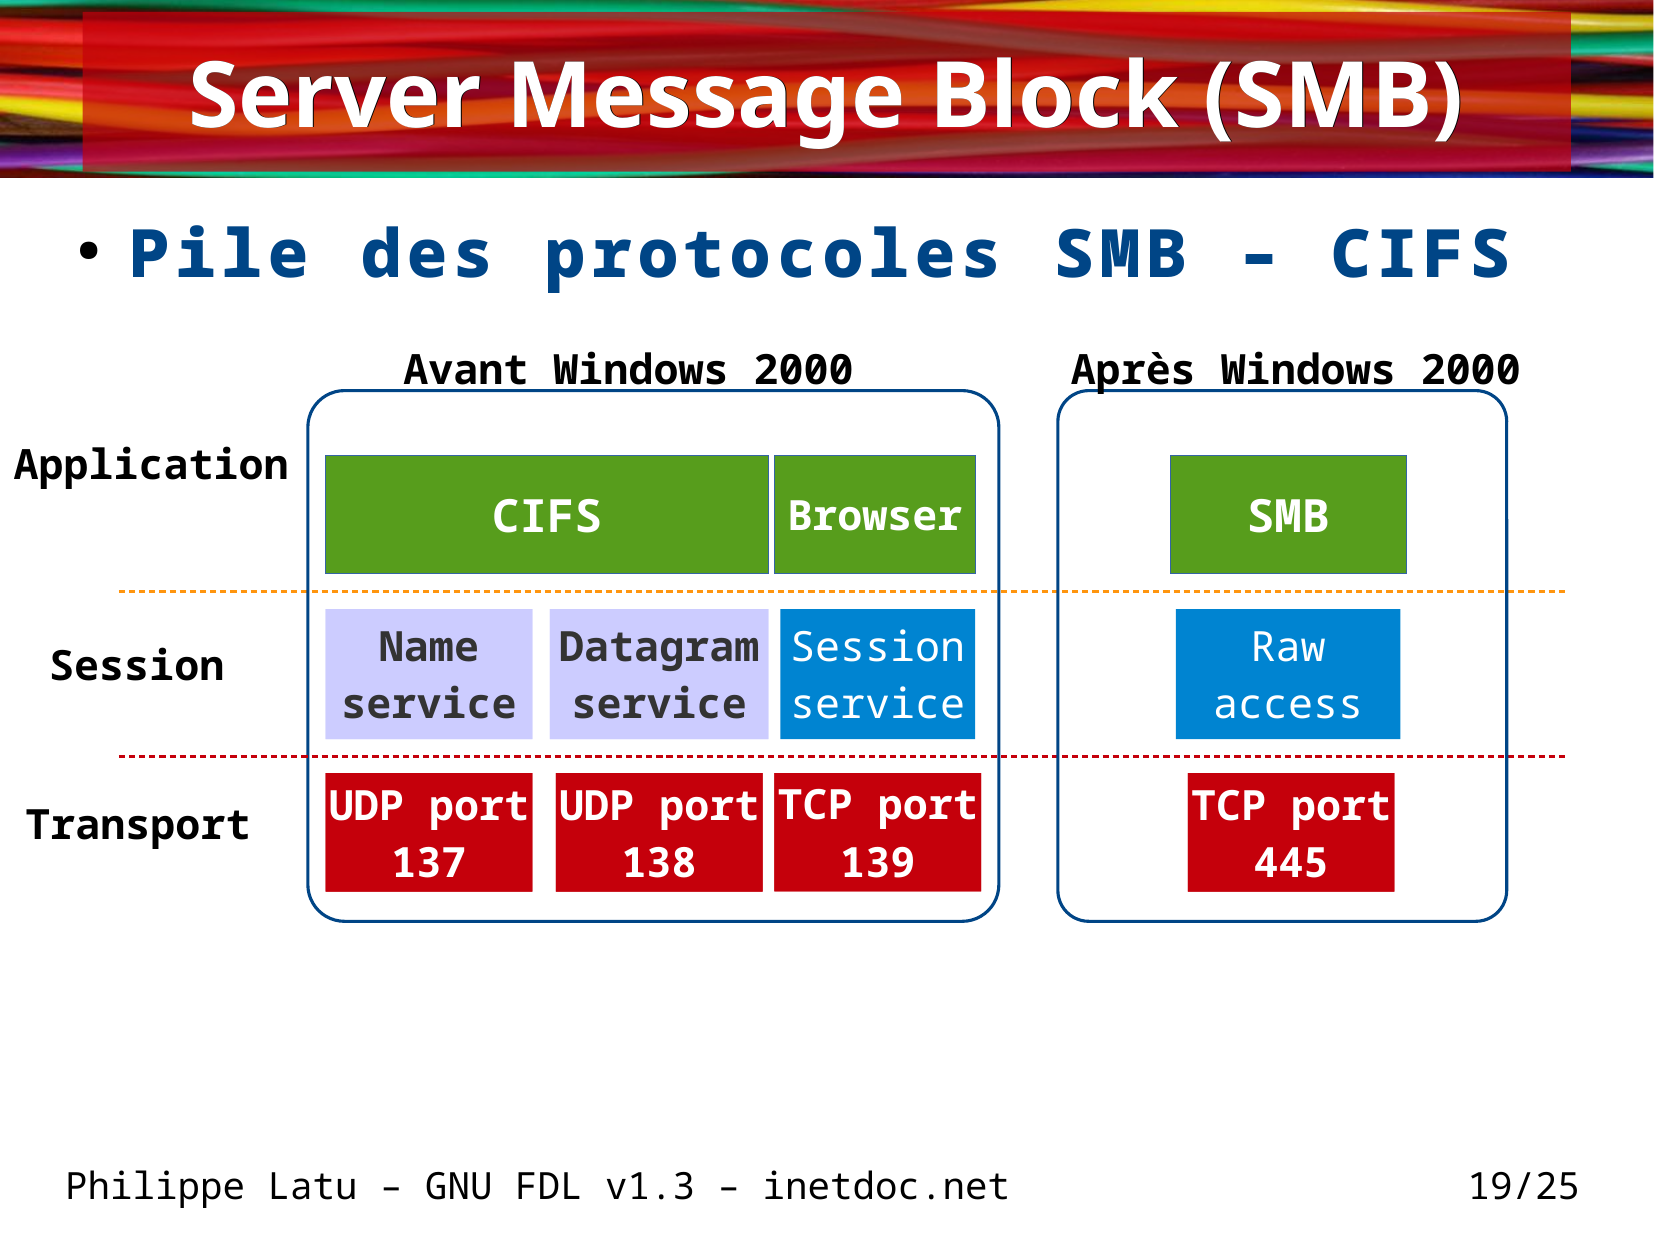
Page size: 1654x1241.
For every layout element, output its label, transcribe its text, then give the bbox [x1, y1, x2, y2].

text_box Transport [19, 789, 257, 858]
text_box Avant Windows 2000 [397, 335, 860, 403]
text_box Name service [325, 609, 533, 740]
text_box Après Windows 2000 [1064, 335, 1527, 403]
text_box Application [7, 429, 295, 497]
text_box TCP port 445 [1187, 773, 1395, 892]
text_box Datagram service [549, 609, 769, 740]
picture [0, 0, 1654, 178]
text_box Philippe Latu – GNU FDL v1.3 – inetdoc.net <numéro>/25 [59, 1133, 1595, 1237]
list Pile des protocoles SMB – CIFS [59, 206, 1571, 1098]
text_box UDP port 137 [325, 773, 533, 892]
text_box Raw access [1175, 609, 1401, 740]
text_box Browser [774, 455, 976, 574]
text_box UDP port 138 [555, 773, 763, 892]
text_box Session [43, 630, 231, 698]
text_box Session service [780, 609, 976, 740]
text_box TCP port 139 [774, 773, 982, 892]
text_box SMB [1170, 455, 1407, 574]
text_box CIFS [325, 455, 769, 574]
title Server Message Block (SMB) [82, 11, 1571, 172]
